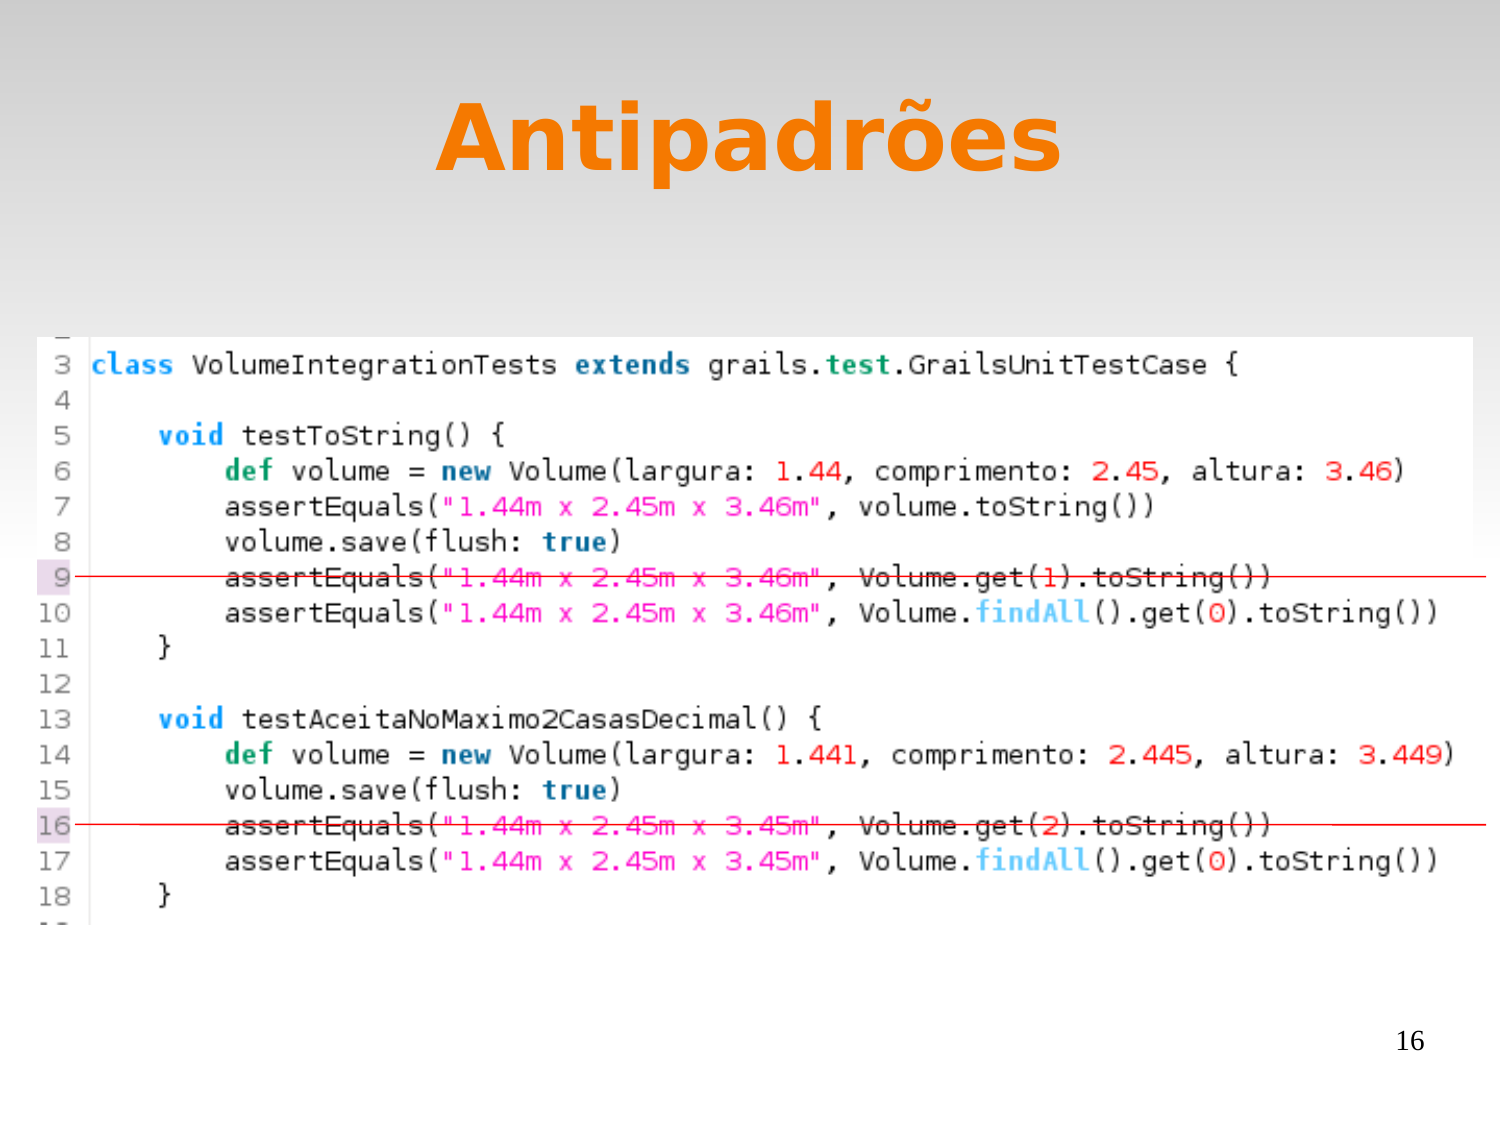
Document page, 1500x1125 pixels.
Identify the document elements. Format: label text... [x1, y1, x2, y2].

picture [37, 337, 1473, 925]
title Antipadrões [75, 44, 1425, 233]
